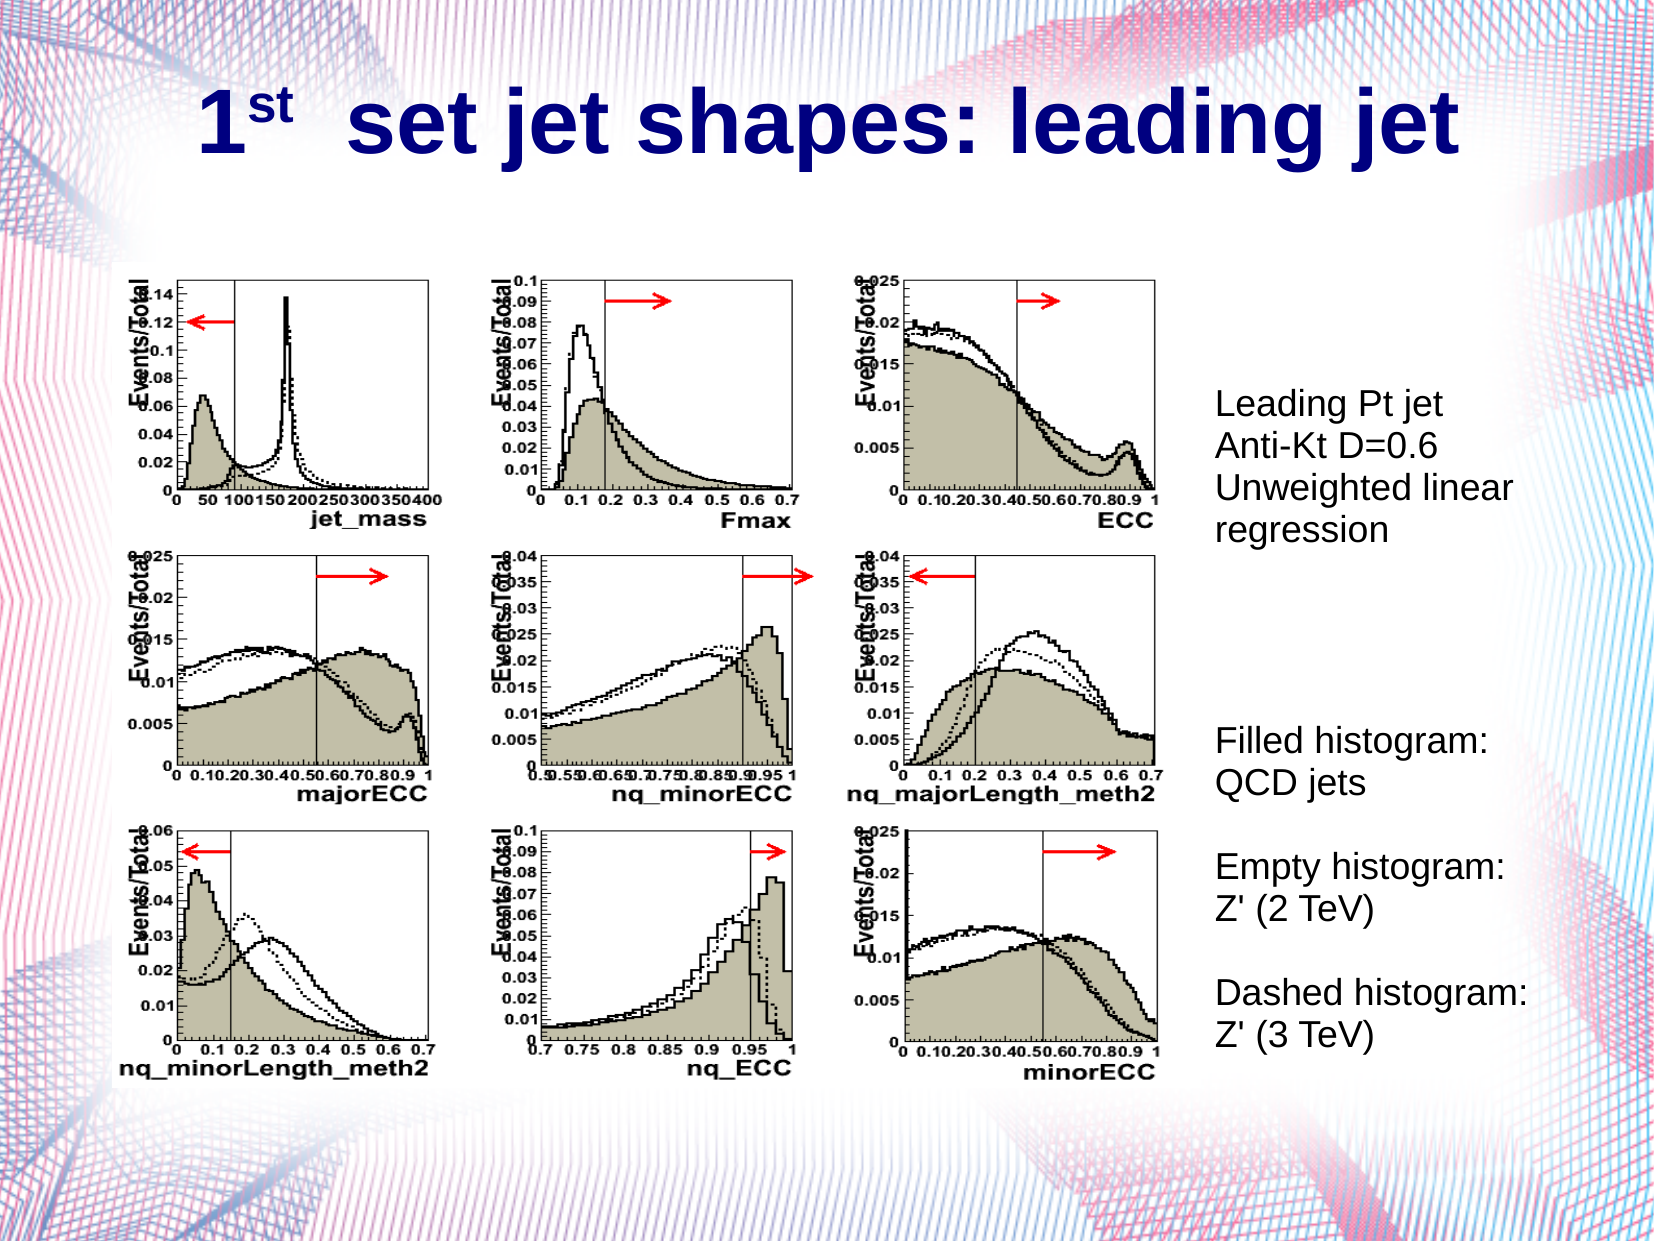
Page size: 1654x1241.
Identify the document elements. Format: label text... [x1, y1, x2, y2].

picture [0, 0, 1654, 1241]
title 1st set jet shapes: leading jet [82, 56, 1576, 188]
text_box Leading Pt jet Anti-Kt D=0.6 Unweighted linear regression [1201, 375, 1613, 558]
text_box Filled histogram: QCD jets Empty histogram: Z' (2 TeV) Dashed histogram: Z' (3 TeV) [1200, 712, 1576, 1064]
